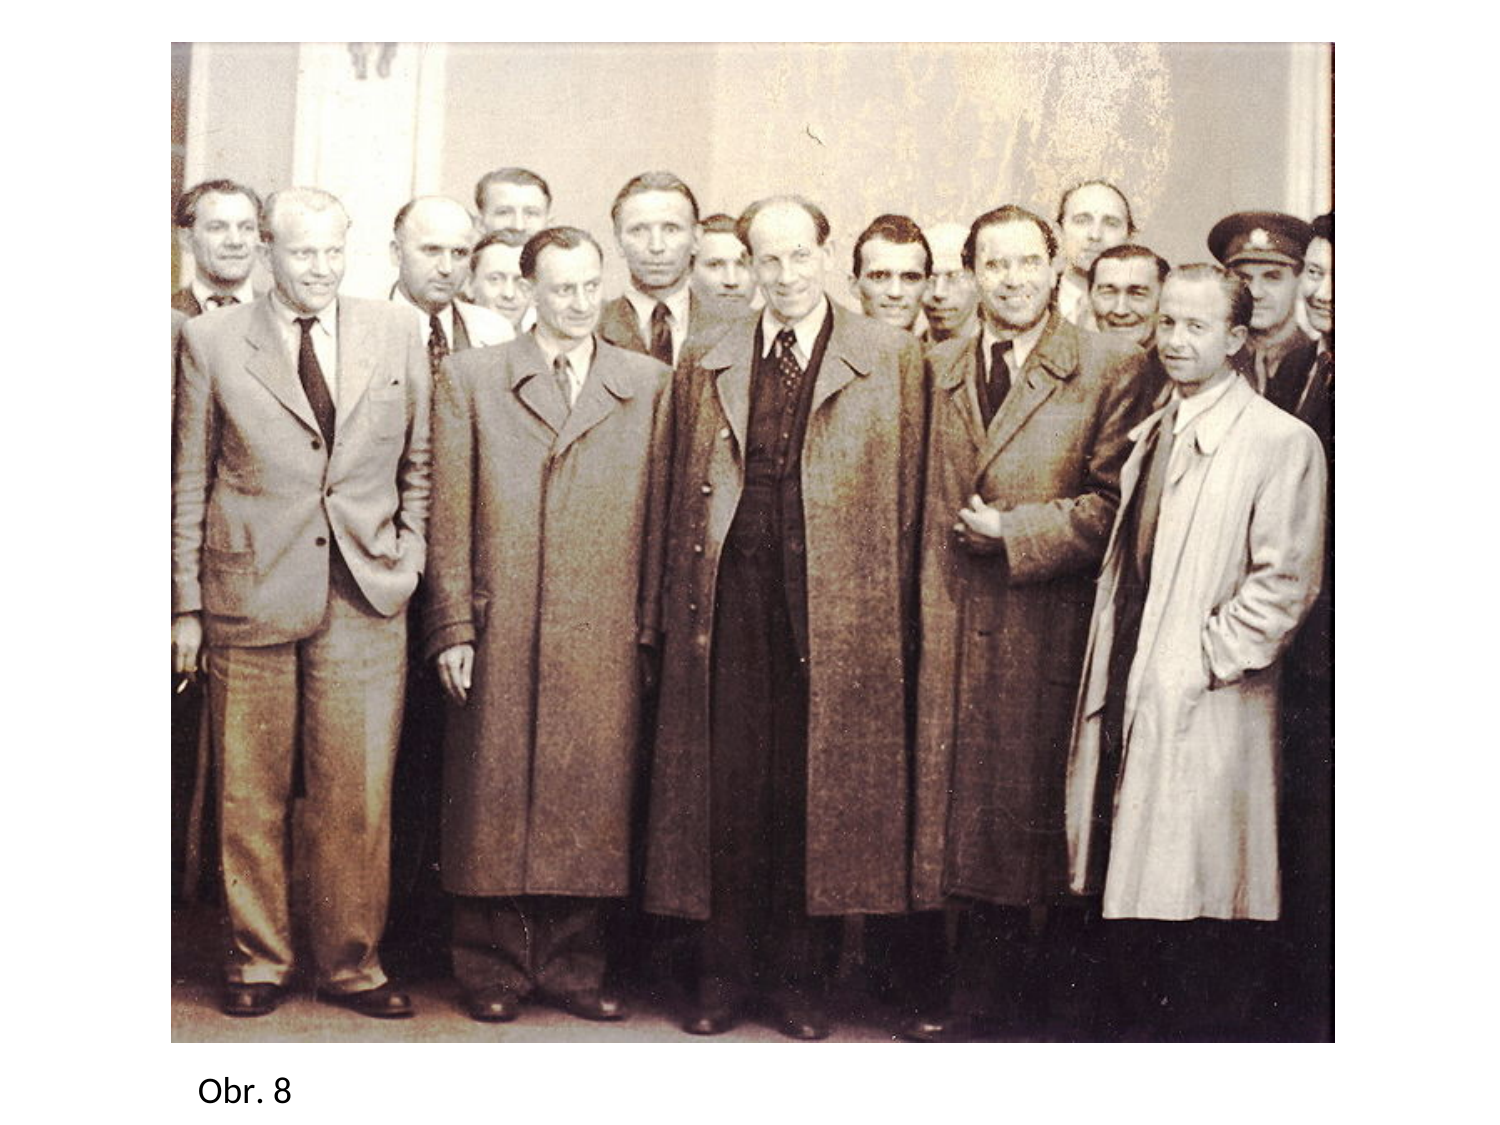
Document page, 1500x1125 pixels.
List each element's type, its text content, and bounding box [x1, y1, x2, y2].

text_box Obr. 8 [183, 1058, 1227, 1120]
text_box [171, 42, 1335, 1043]
